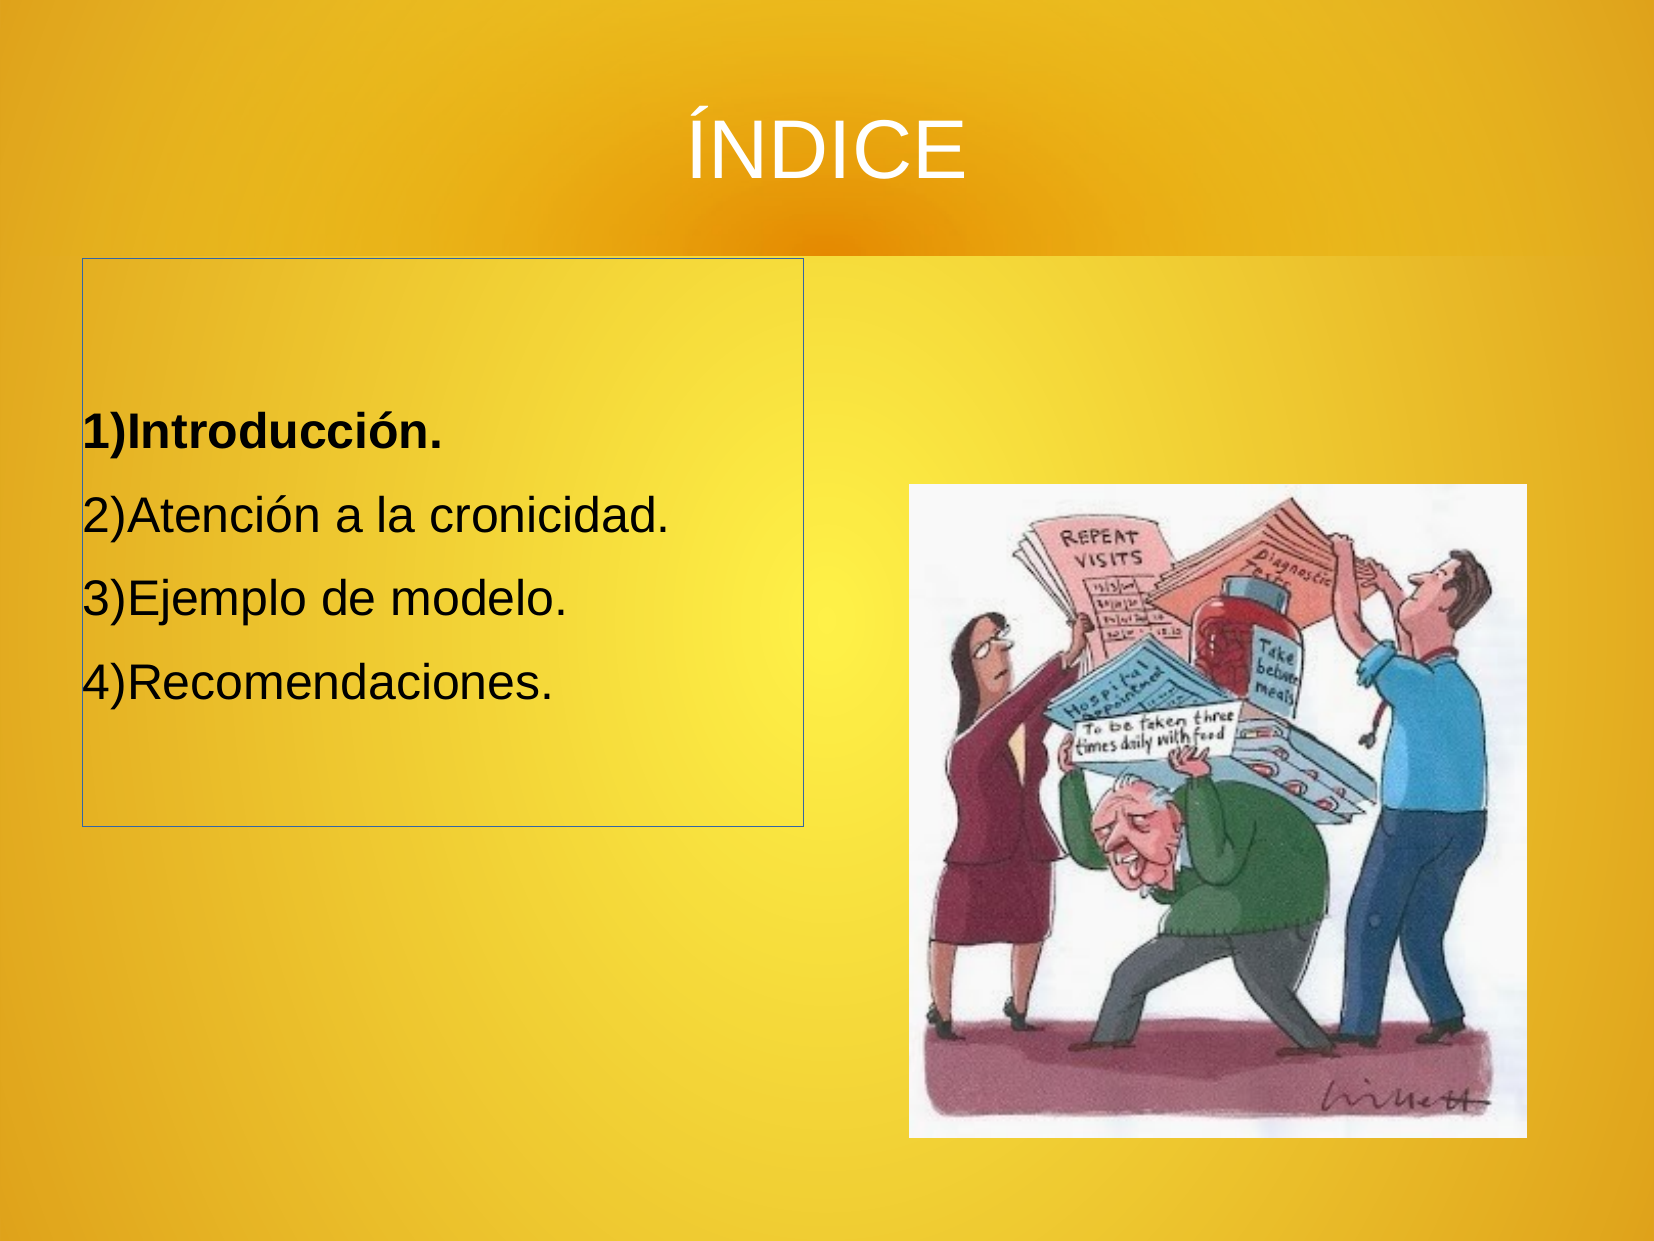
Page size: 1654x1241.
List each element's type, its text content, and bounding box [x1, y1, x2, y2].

title ÍNDICE [82, 47, 1571, 252]
picture [909, 484, 1527, 1138]
subtitle Introducción. Atención a la cronicidad. Ejemplo de modelo. Recomendaciones. [82, 258, 804, 827]
